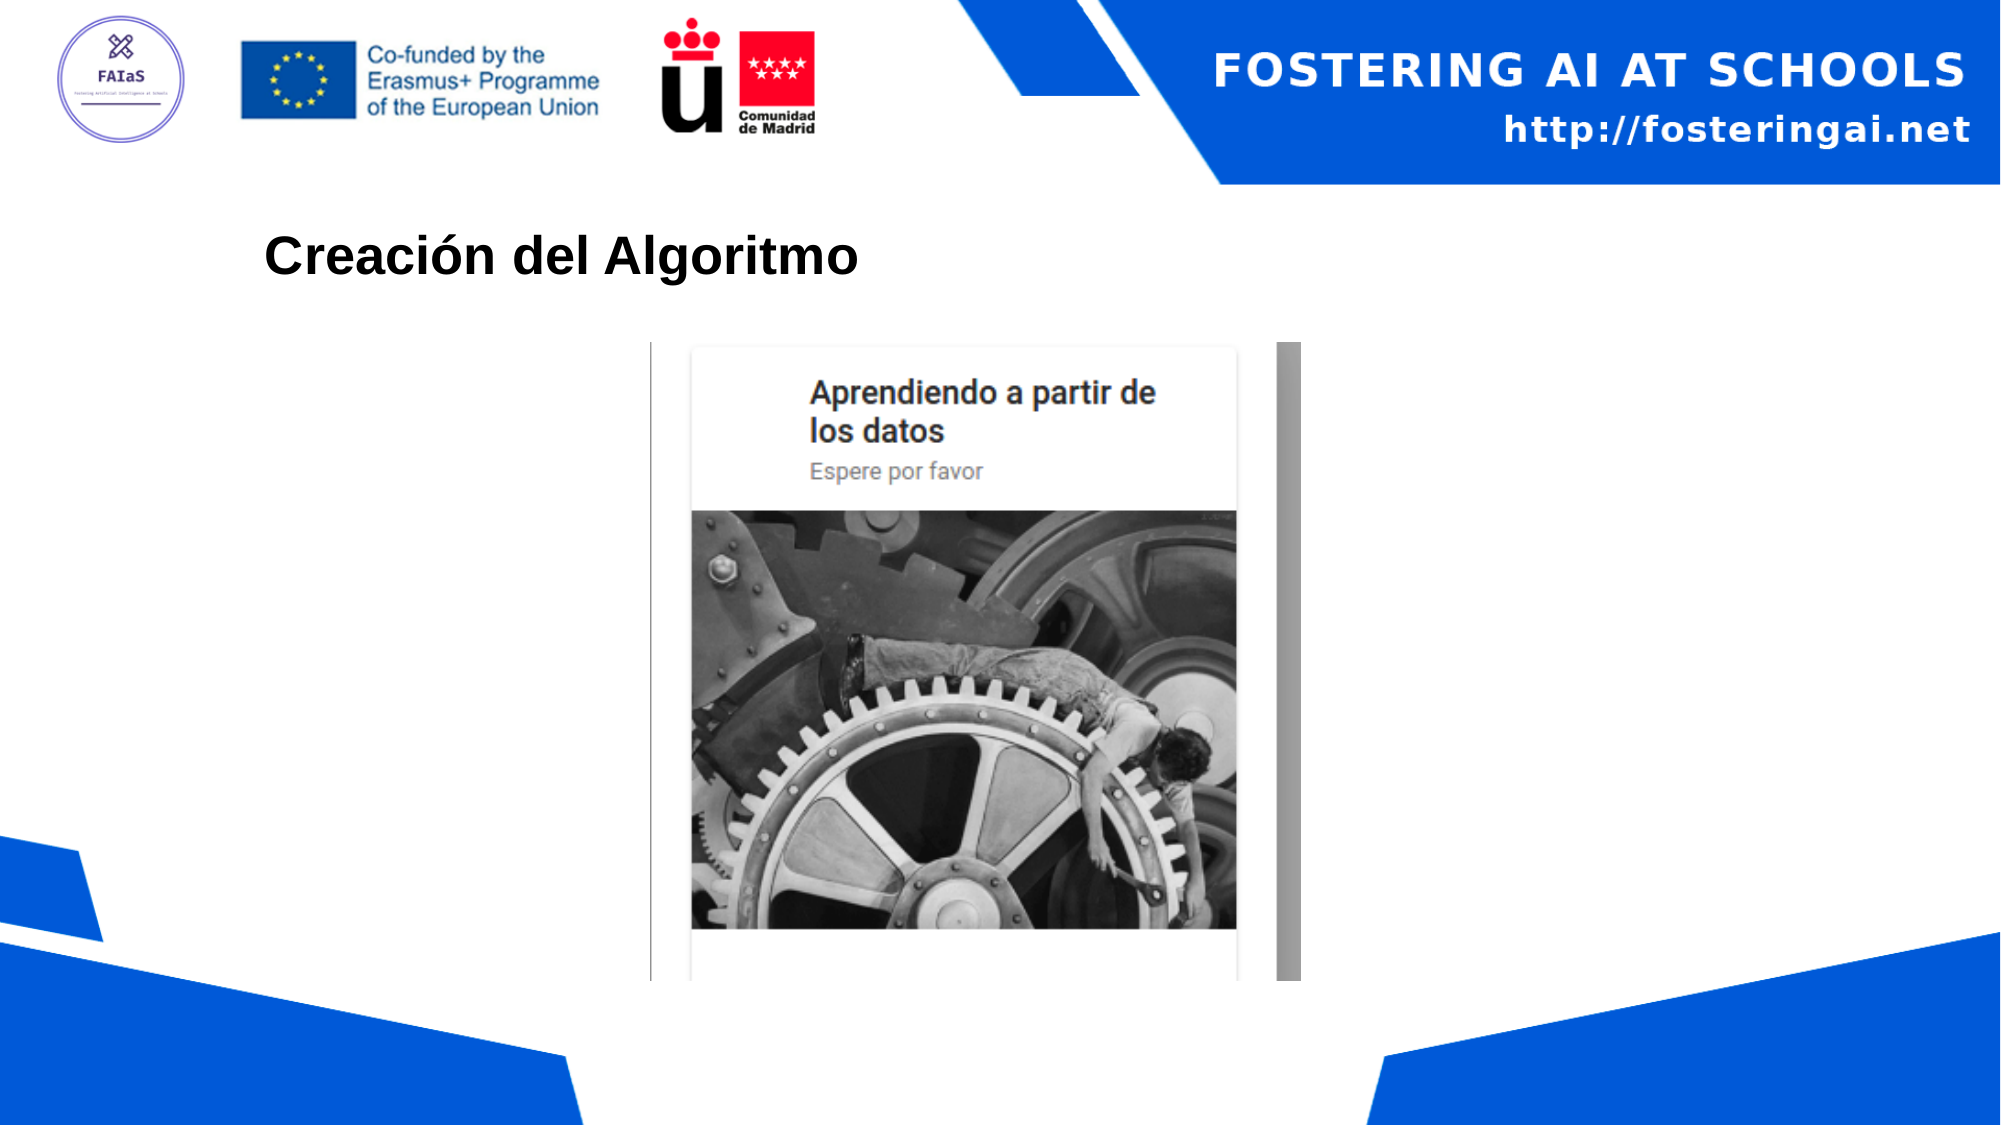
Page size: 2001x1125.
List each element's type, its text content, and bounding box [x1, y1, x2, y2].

picture [0, 0, 2001, 1125]
subtitle Creación del Algoritmo [249, 212, 1750, 885]
